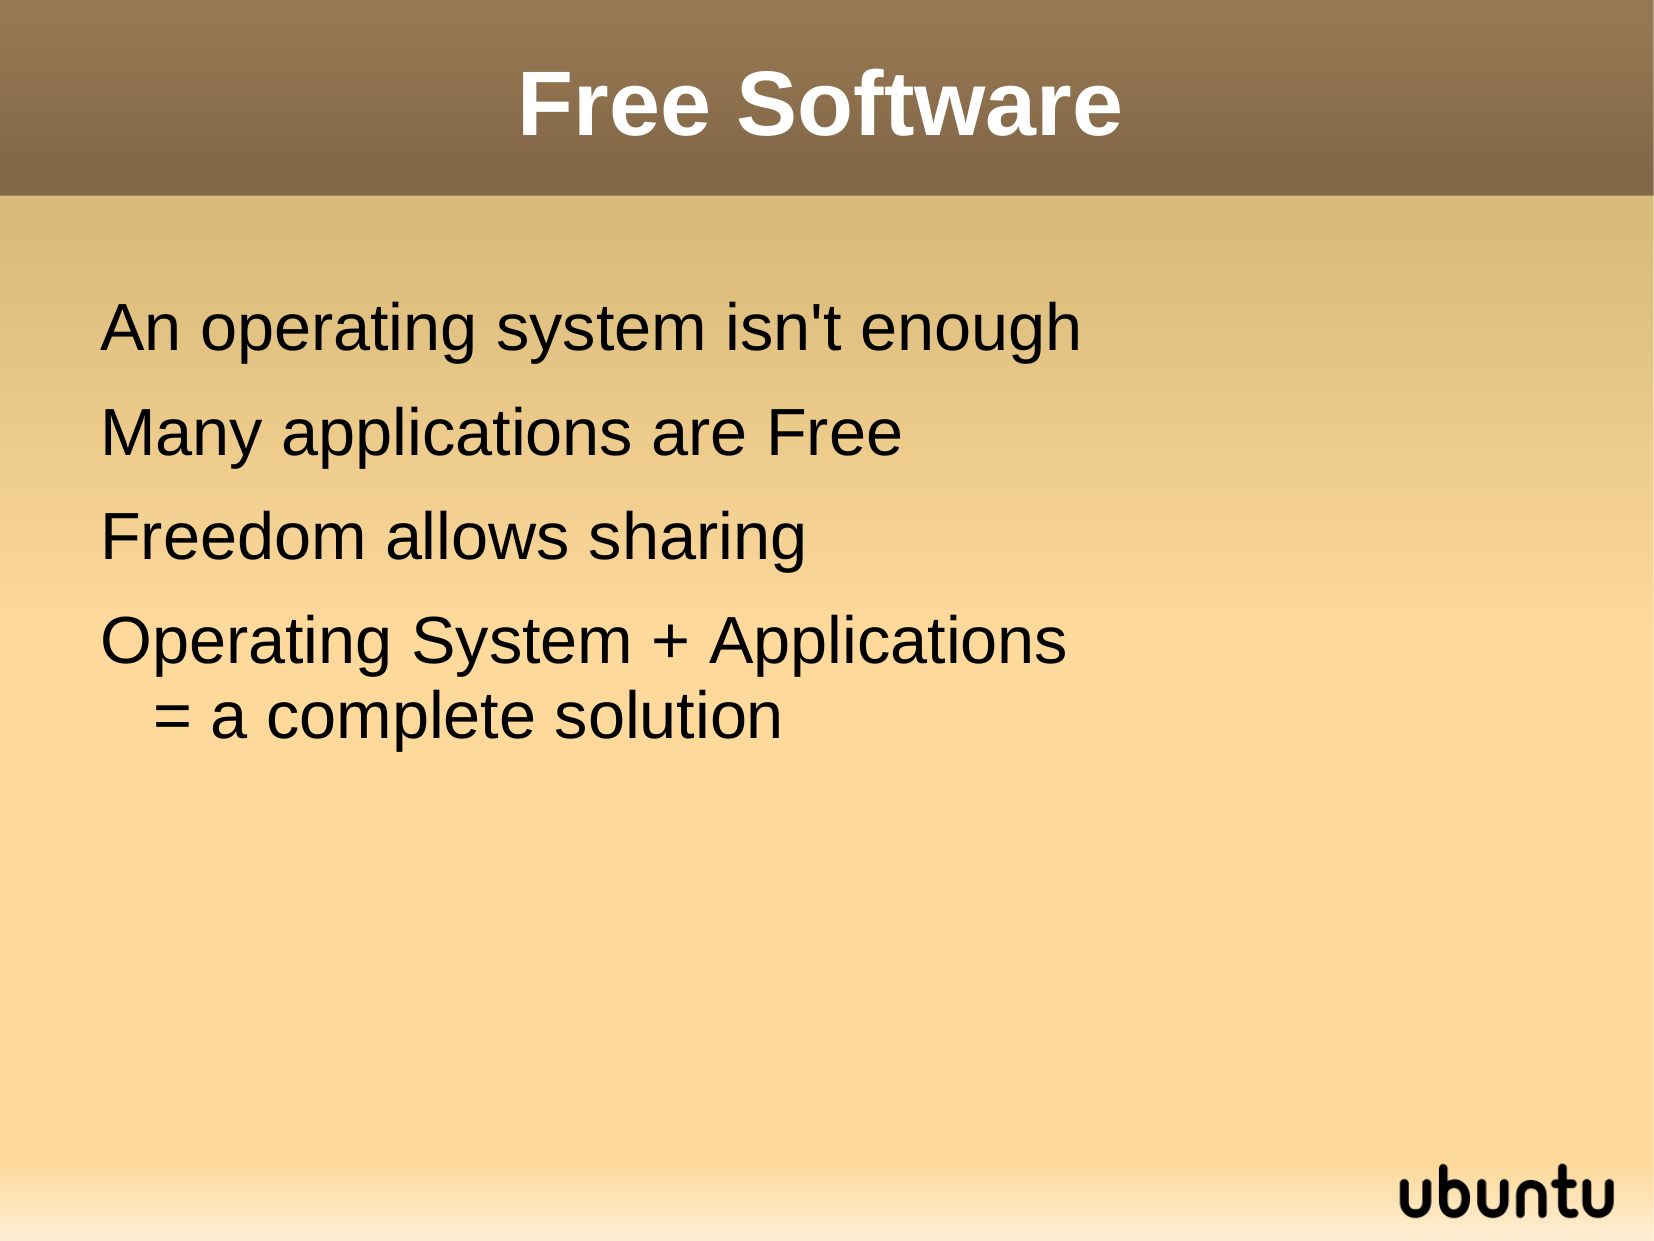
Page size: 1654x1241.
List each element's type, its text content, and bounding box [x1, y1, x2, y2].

title Free Software [76, 7, 1565, 200]
list An operating system isn't enough Many applications are Free Freedom allows sharing Operating System + Applications = a complete solution [82, 290, 1571, 1094]
picture [0, 0, 1654, 1241]
